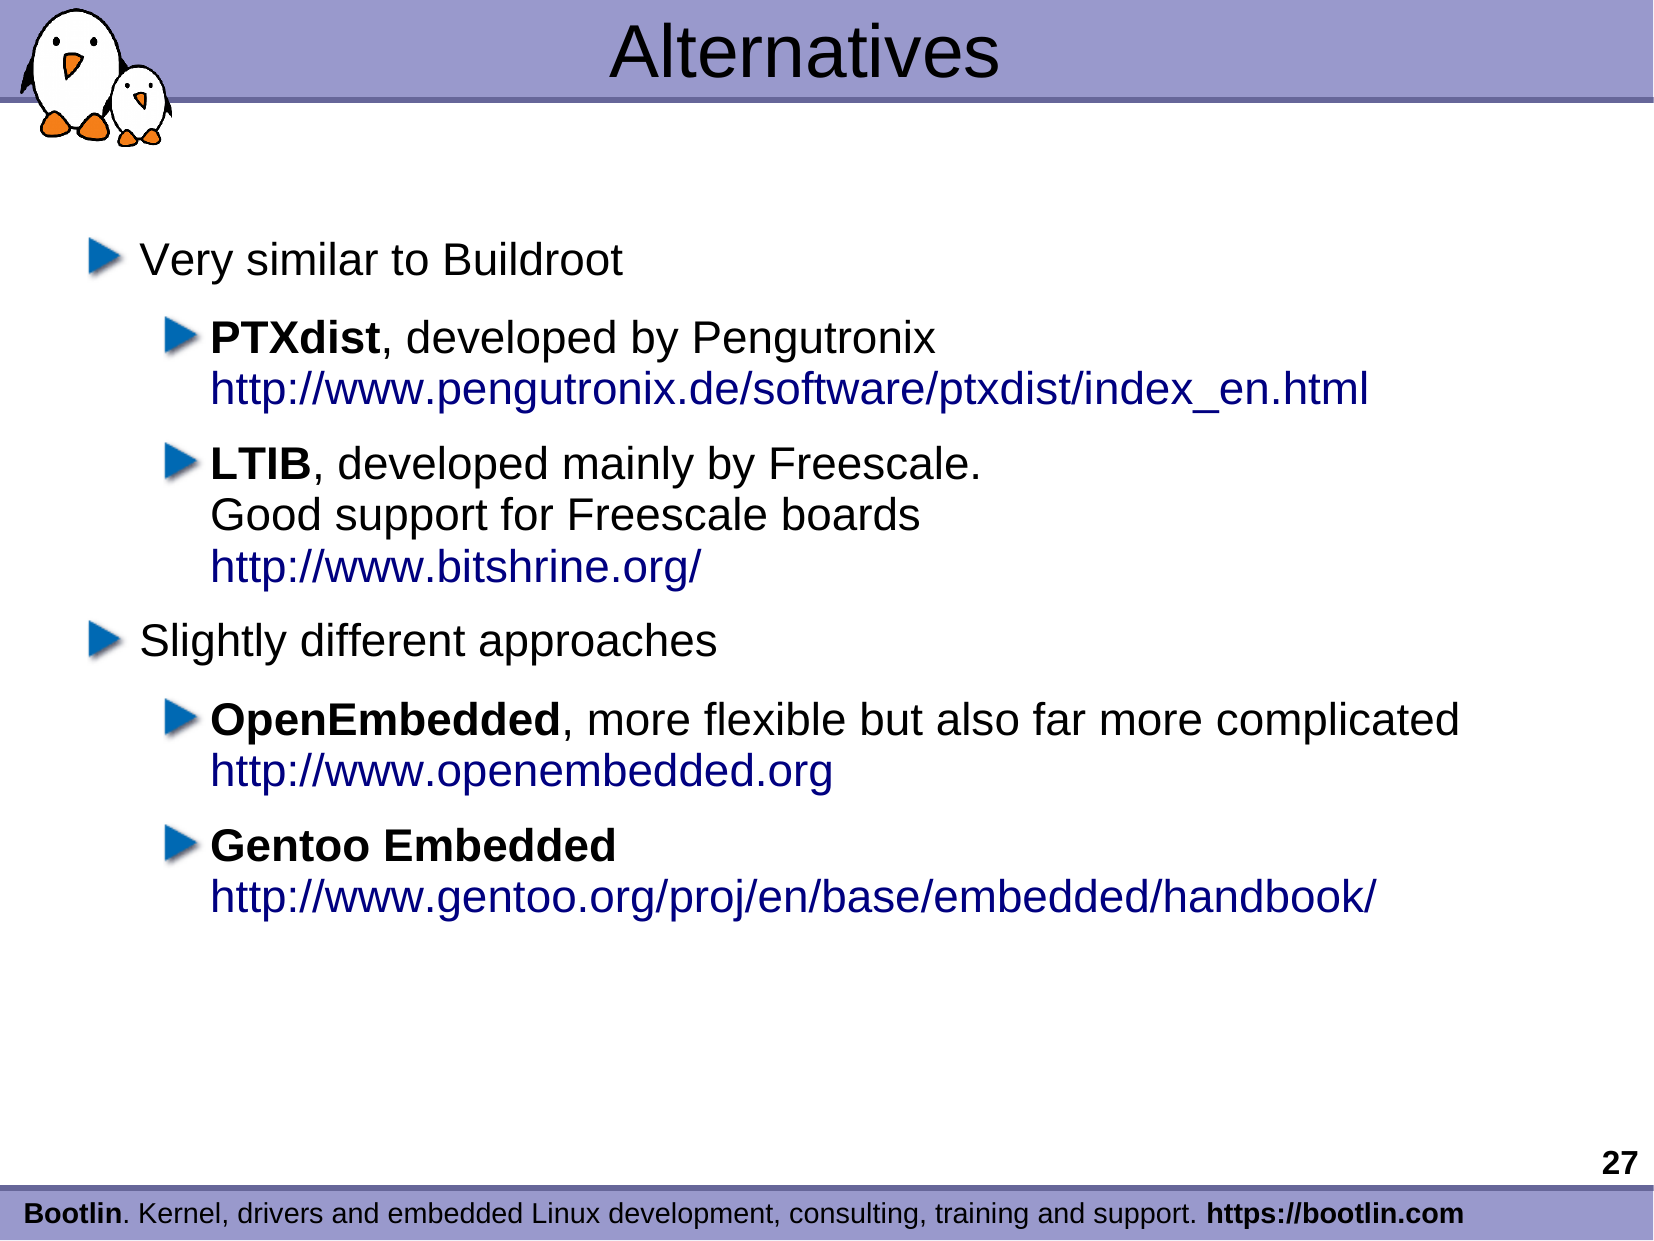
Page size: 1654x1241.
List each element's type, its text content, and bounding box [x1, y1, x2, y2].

list Very similar to Buildroot PTXdist, developed by Pengutronix http://www.pengutronix.de/software/ptxdist/index_en.html LTIB, developed mainly by Freescale. Good support for Freescale boards http://www.bitshrine.org/ Slightly different approaches OpenEmbedded, more flexible but also far more complicated http://www.openembedded.org Gentoo Embedded http://www.gentoo.org/proj/en/base/embedded/handbook/ [68, 233, 1594, 1084]
picture [20, 8, 172, 147]
title Alternatives [60, 0, 1551, 103]
